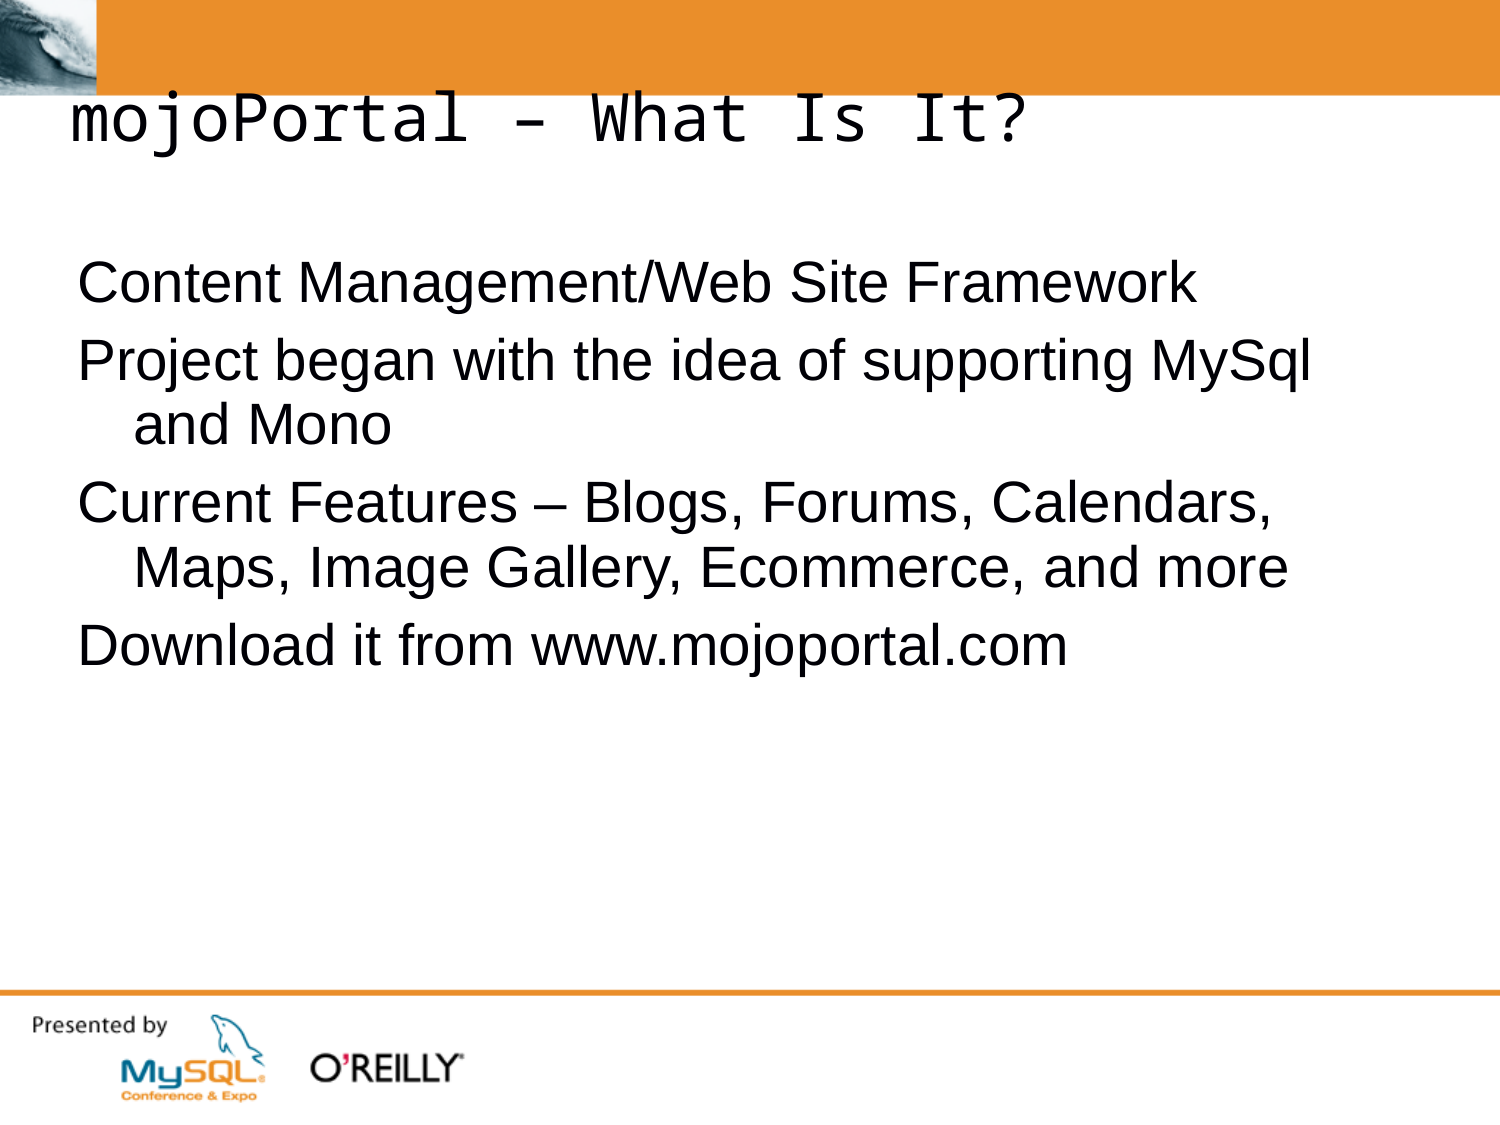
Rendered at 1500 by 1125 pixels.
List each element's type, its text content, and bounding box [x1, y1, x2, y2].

list Content Management/Web Site Framework Project began with the idea of supporting MySql and Mono Current Features – Blogs, Forums, Calendars, Maps, Image Gallery, Ecommerce, and more Download it from www.mojoportal.com [70, 249, 1417, 1125]
picture [0, 0, 1500, 1125]
title mojoPortal – What Is It? [70, 0, 1417, 232]
